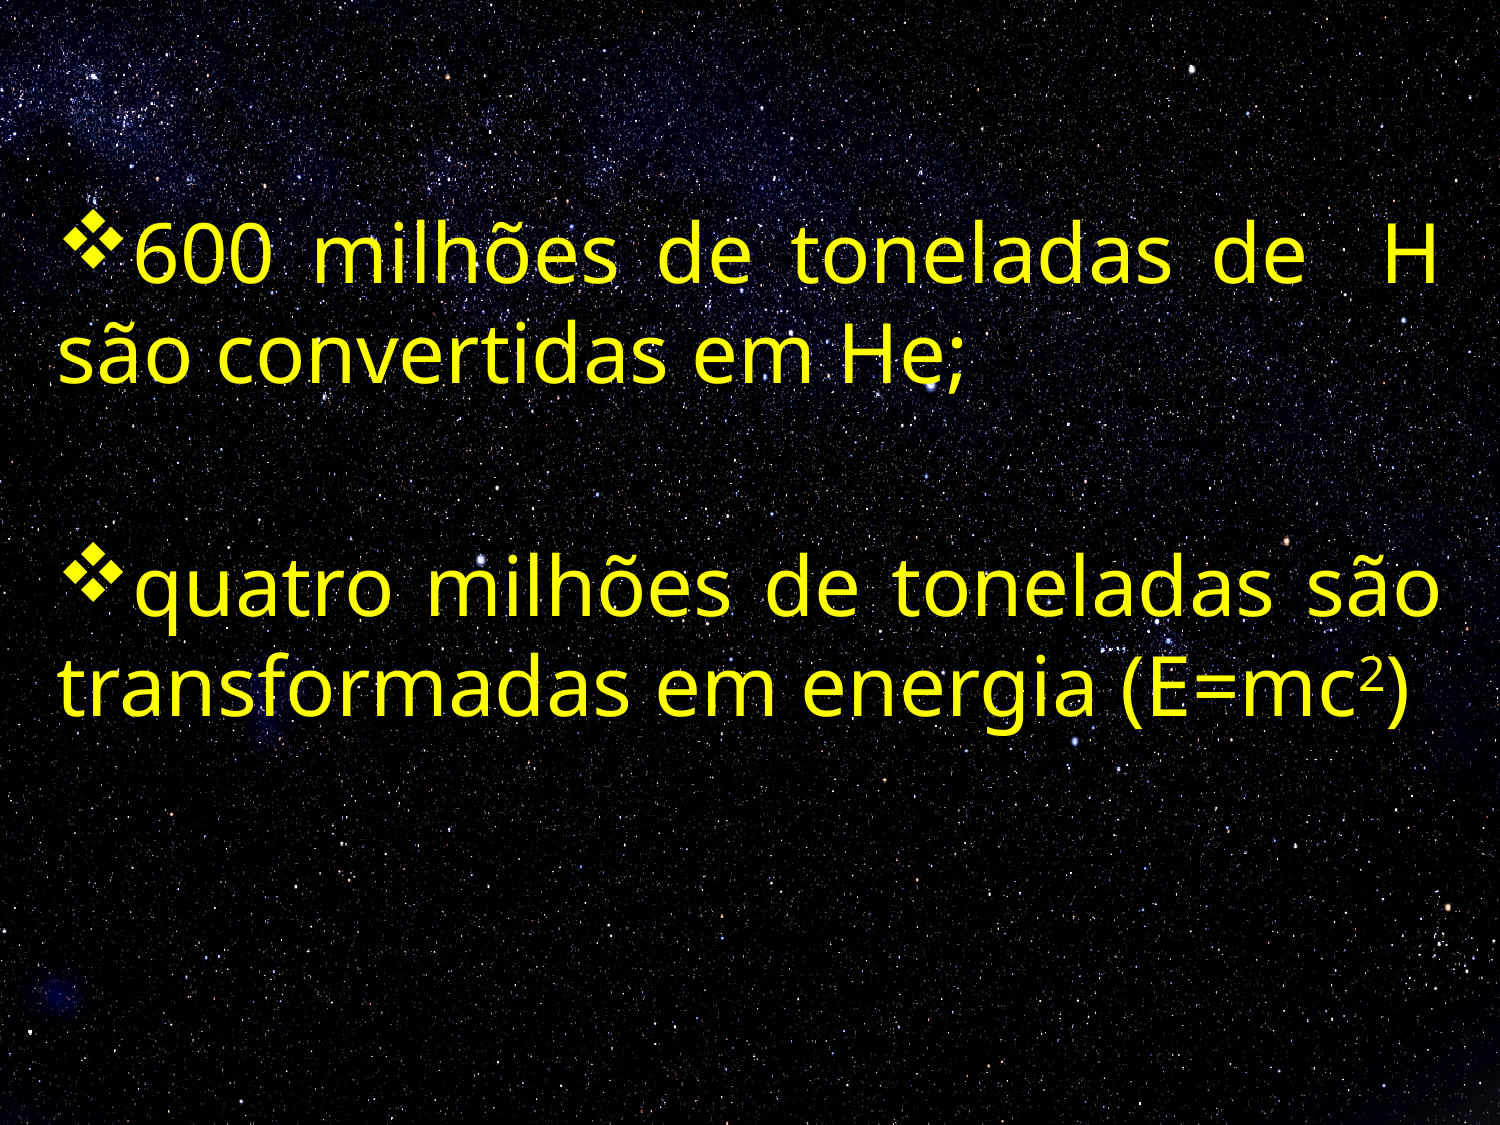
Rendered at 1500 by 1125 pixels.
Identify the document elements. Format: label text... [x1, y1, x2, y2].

subtitle 600 milhões de toneladas de H são convertidas em He; quatro milhões de toneladas são transformadas em energia (E=mc2) [41, 192, 1459, 1125]
picture [0, 0, 1500, 1125]
